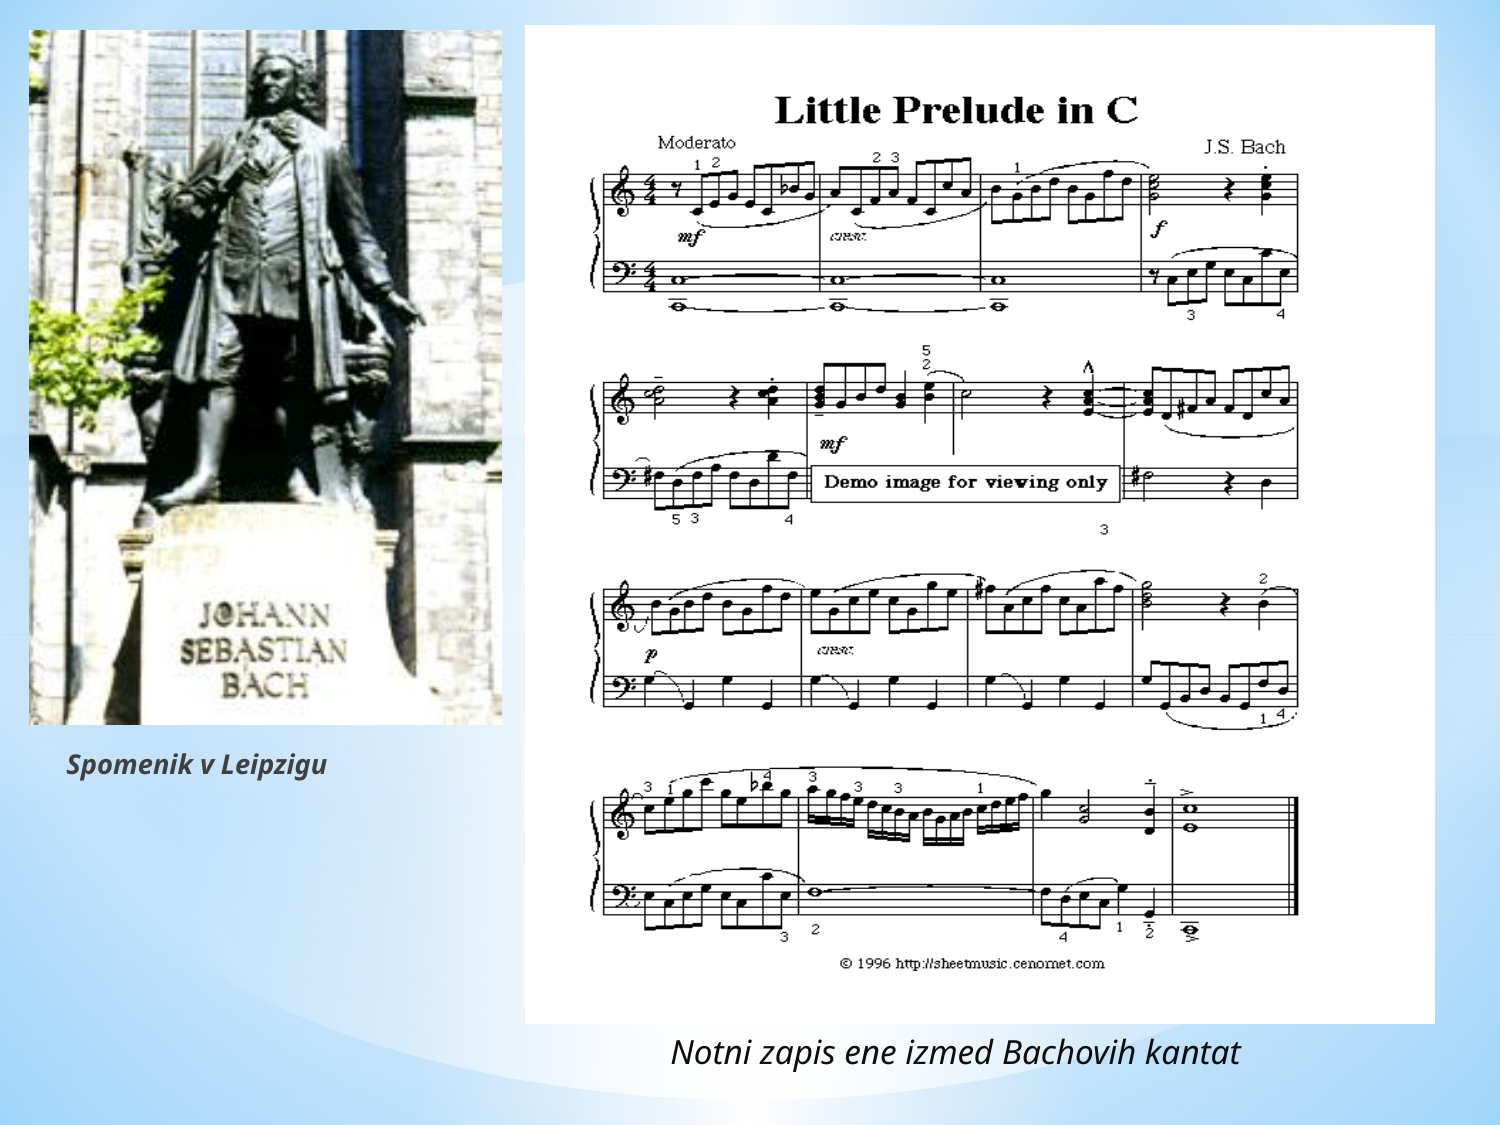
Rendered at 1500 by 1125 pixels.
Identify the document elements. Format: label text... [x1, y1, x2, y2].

title Spomenik v Leipzigu [29, 739, 525, 804]
subtitle Notni zapis ene izmed Bachovih kantat [655, 1023, 1500, 1080]
picture [525, 25, 1435, 1024]
picture [29, 30, 502, 725]
